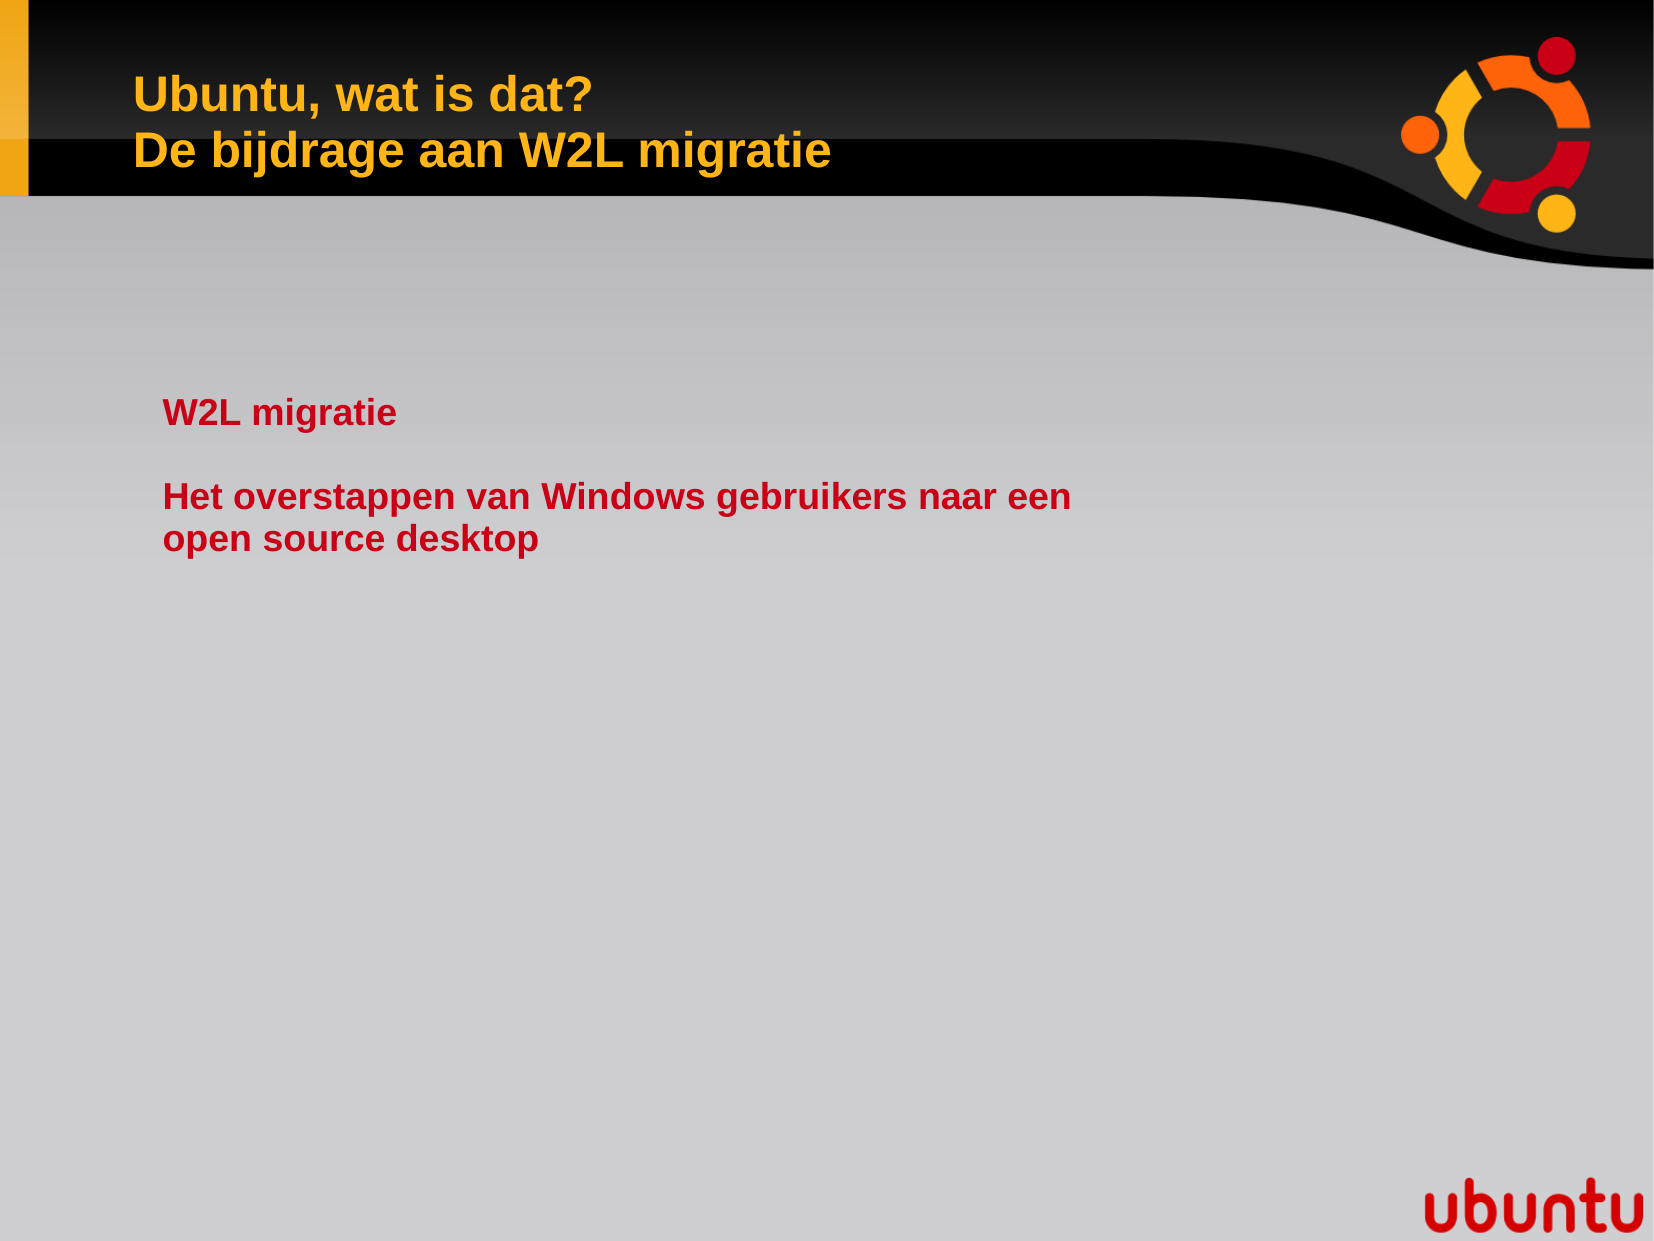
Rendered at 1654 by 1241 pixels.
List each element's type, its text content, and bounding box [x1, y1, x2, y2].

picture [0, 0, 1654, 1241]
text_box W2L migratie Het overstappen van Windows gebruikers naar een open source desktop [147, 383, 1182, 572]
text_box Ubuntu, wat is dat? De bijdrage aan W2L migratie [118, 59, 1093, 188]
